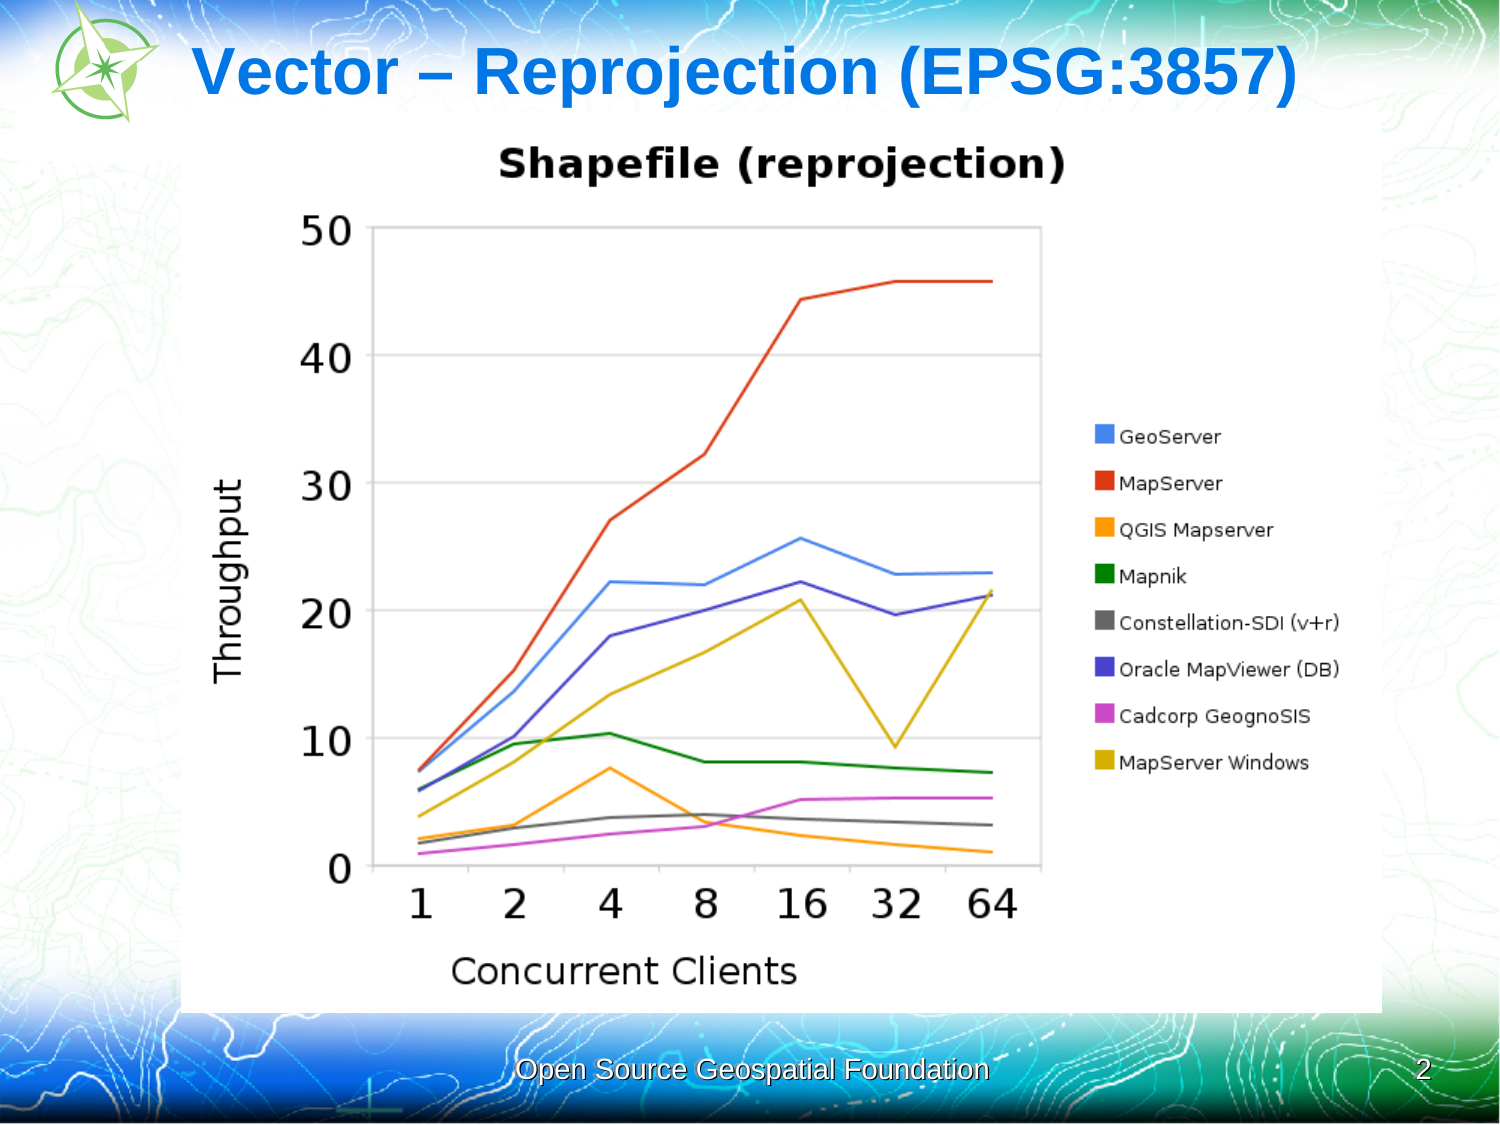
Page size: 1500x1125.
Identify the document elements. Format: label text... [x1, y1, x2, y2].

title Vector – Reprojection (EPSG:3857) [177, 20, 1477, 122]
picture [0, 0, 1500, 1125]
